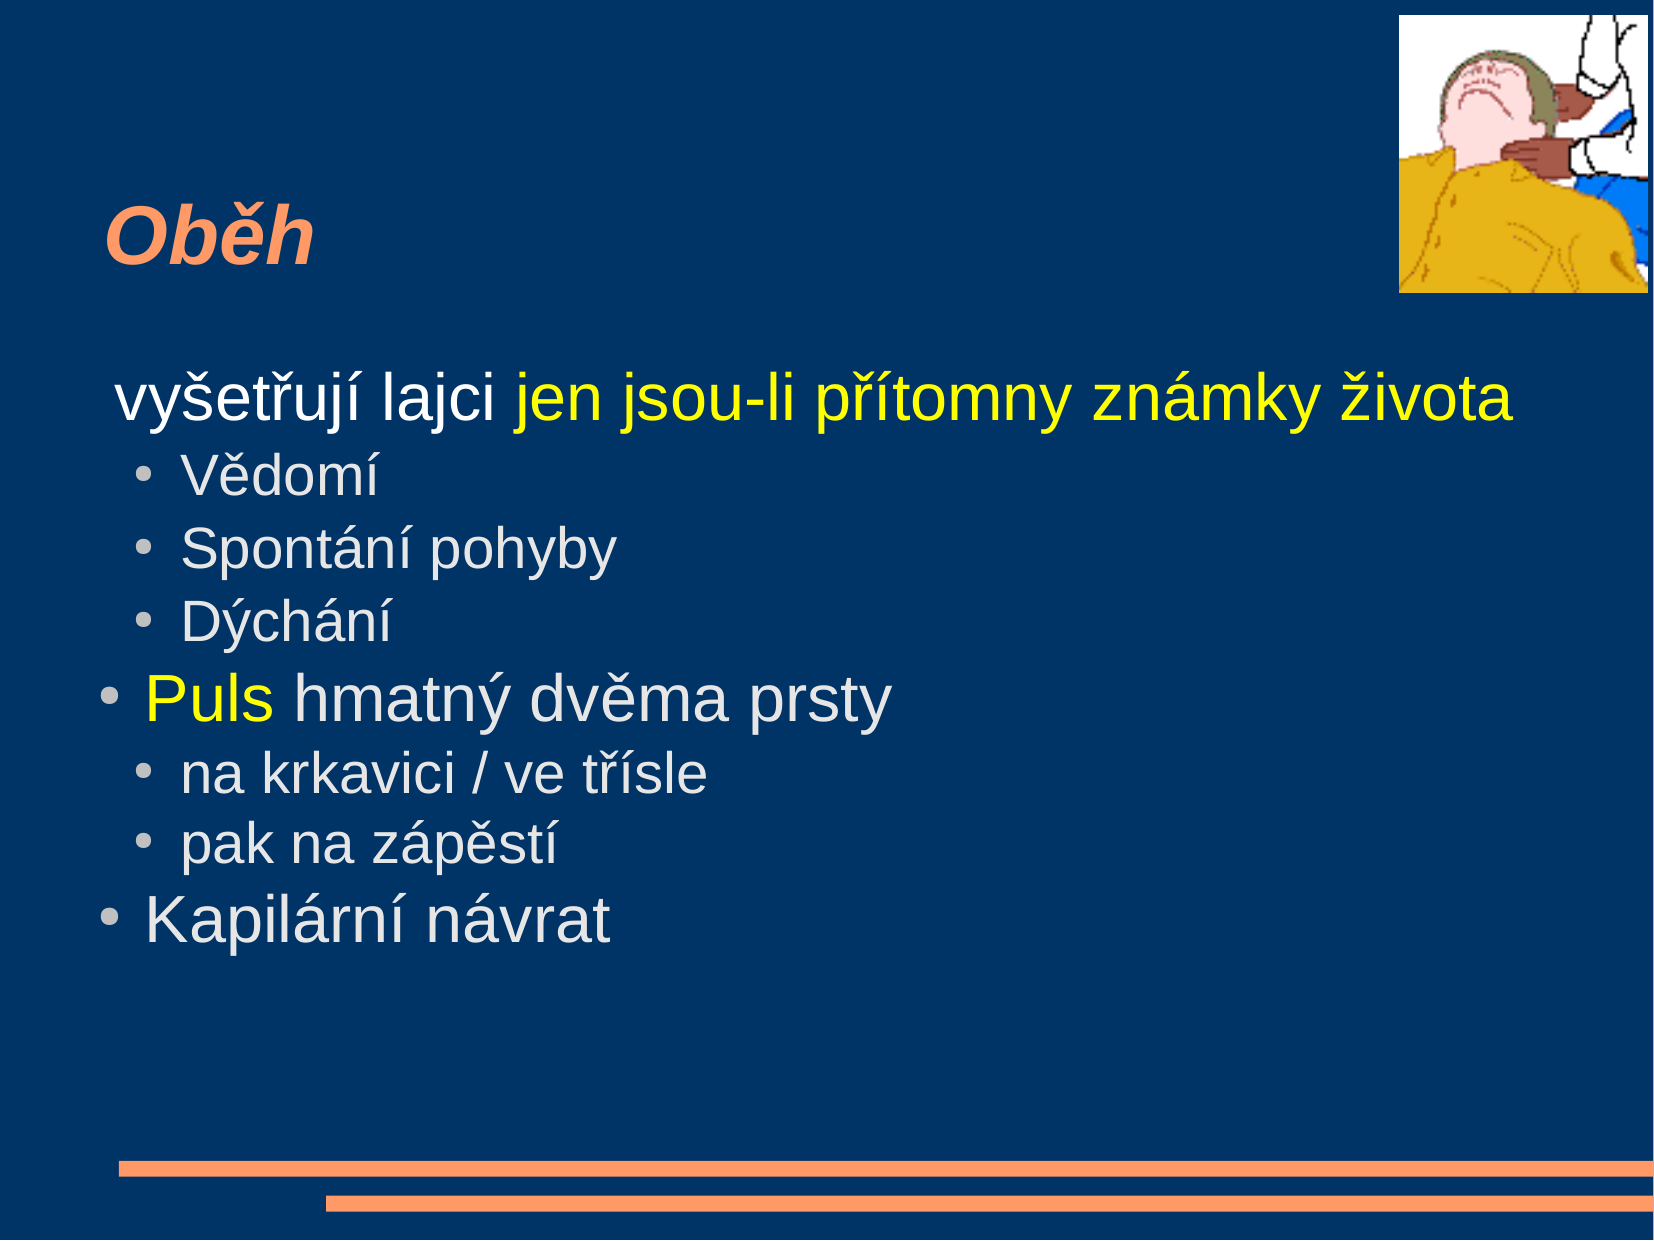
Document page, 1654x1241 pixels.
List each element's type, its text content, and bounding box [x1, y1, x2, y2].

list vyšetřují lajci jen jsou-li přítomny známky života Vědomí Spontání pohyby Dýchání Puls hmatný dvěma prsty na krkavici / ve třísle pak na zápěstí Kapilární návrat [97, 357, 1647, 1163]
picture [1399, 15, 1648, 294]
title Oběh [104, 121, 1654, 350]
